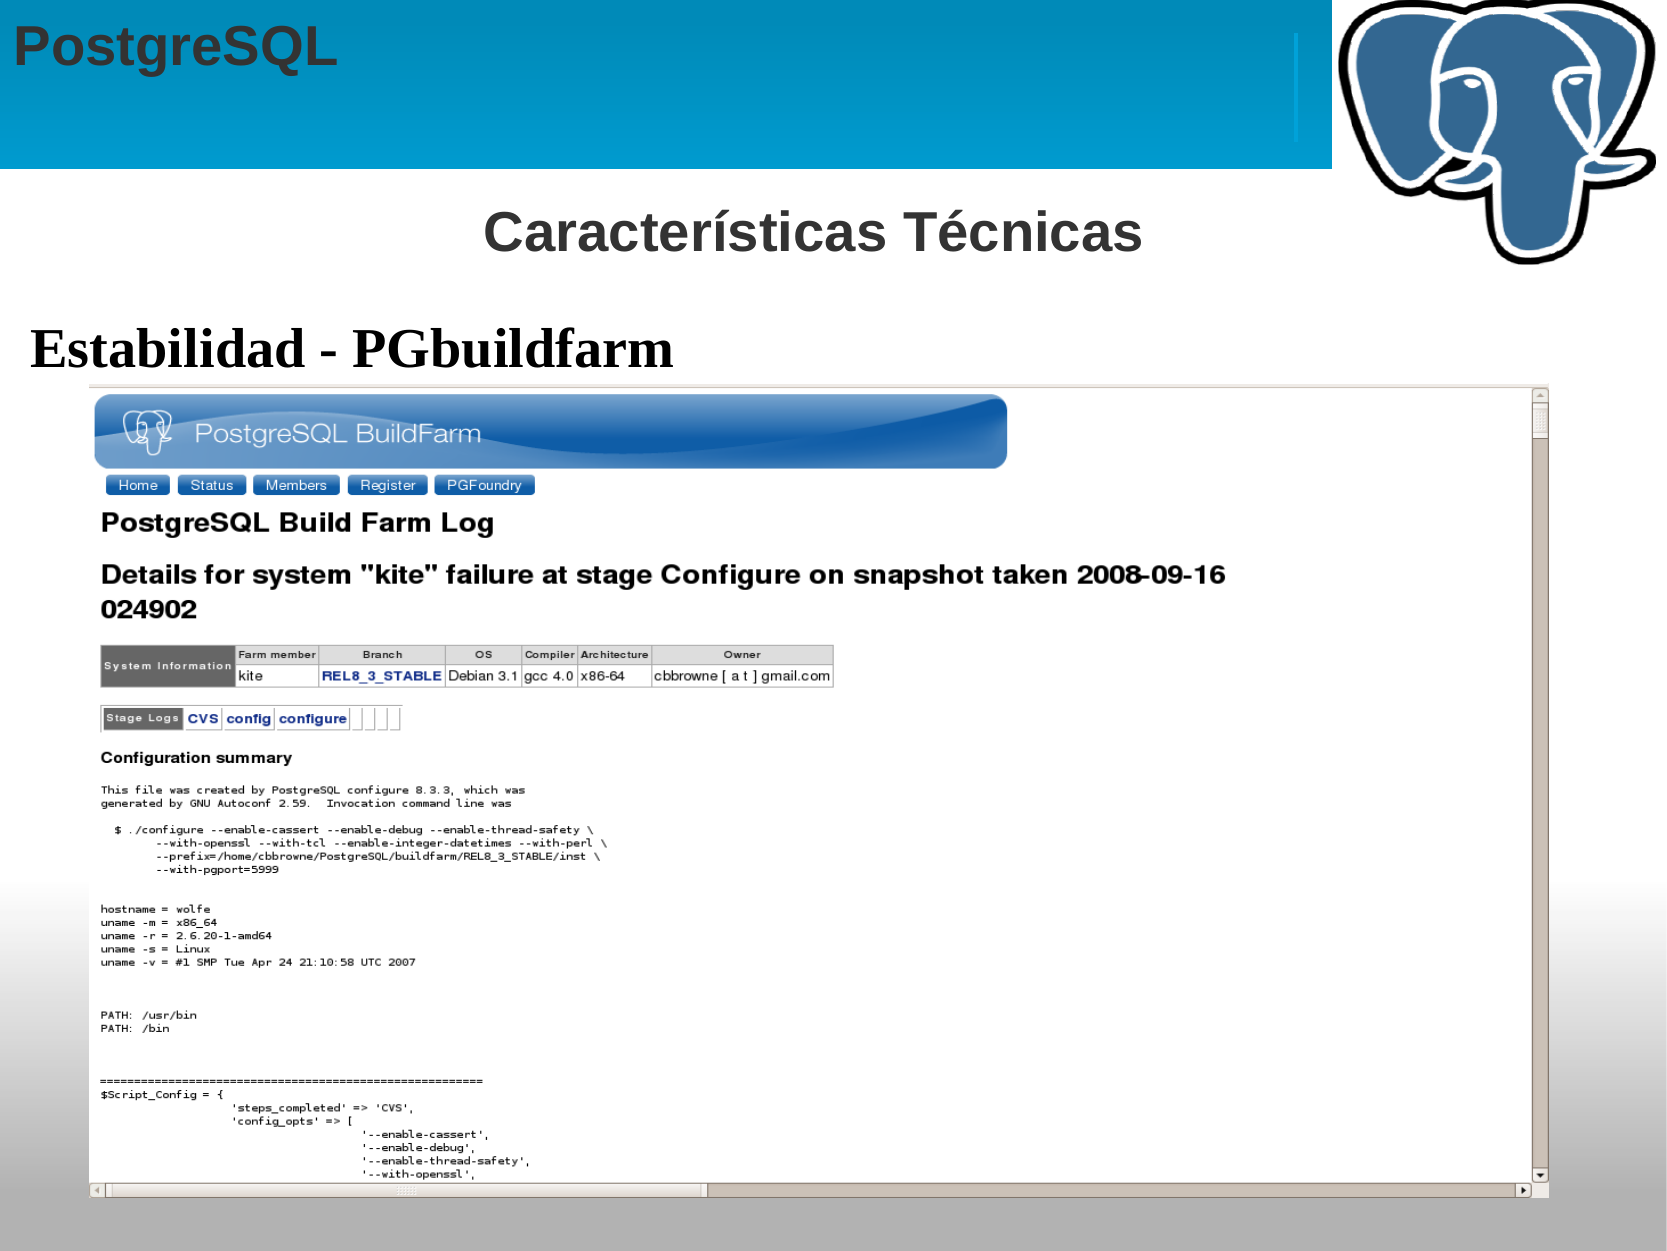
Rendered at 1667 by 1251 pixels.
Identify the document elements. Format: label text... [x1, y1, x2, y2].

text_box Características Técnicas [13, 200, 1337, 265]
text_box Estabilidad - PGbuildfarm [30, 316, 1613, 445]
picture [0, 0, 1667, 1251]
text_box PostgreSQL [13, 14, 1265, 79]
